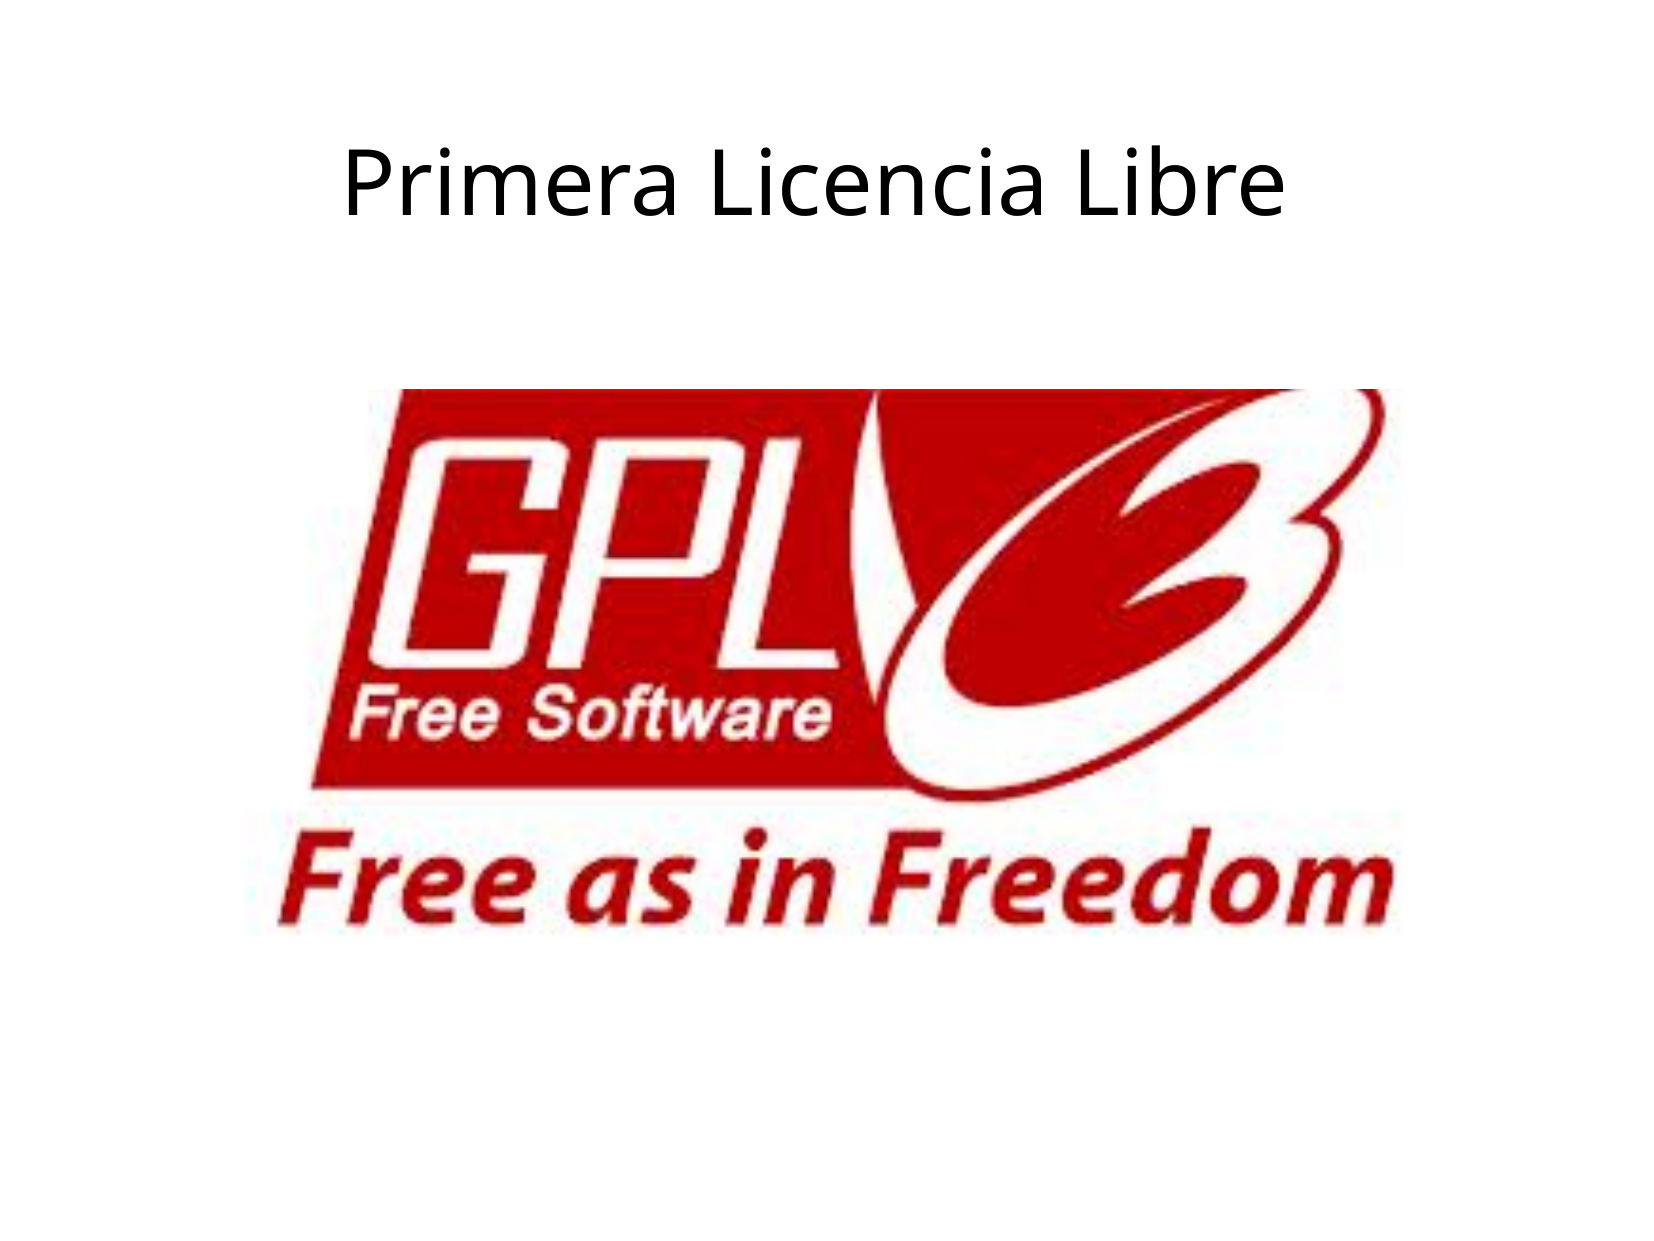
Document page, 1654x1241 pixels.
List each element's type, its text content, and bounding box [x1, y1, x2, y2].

picture [188, 389, 1489, 947]
text_box Primera Licencia Libre [0, 110, 1630, 233]
